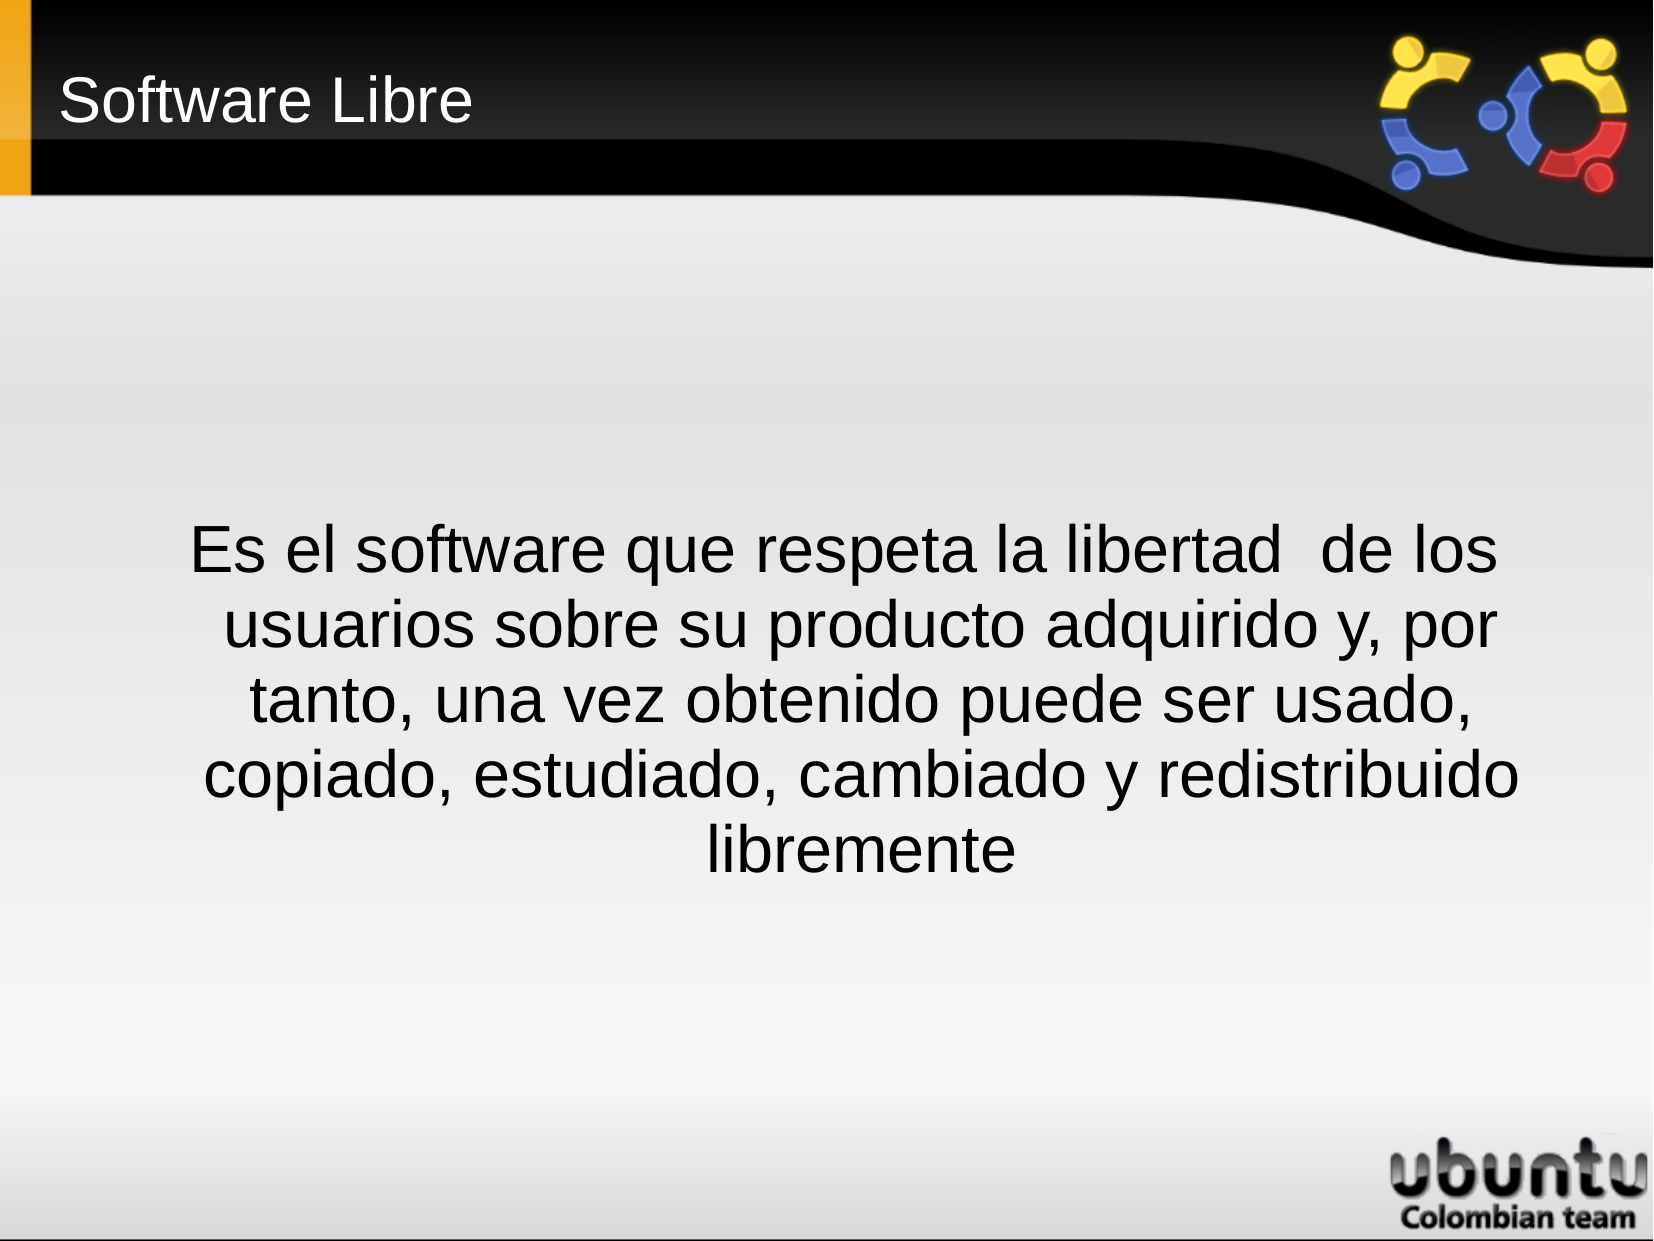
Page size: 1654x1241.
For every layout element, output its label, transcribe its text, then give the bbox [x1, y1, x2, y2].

subtitle Es el software que respeta la libertad de los usuarios sobre su producto adquirido y, por tanto, una vez obtenido puede ser usado, copiado, estudiado, cambiado y redistribuido libremente [82, 297, 1571, 1102]
title Software Libre [59, 41, 1376, 160]
picture [0, 0, 1653, 1241]
